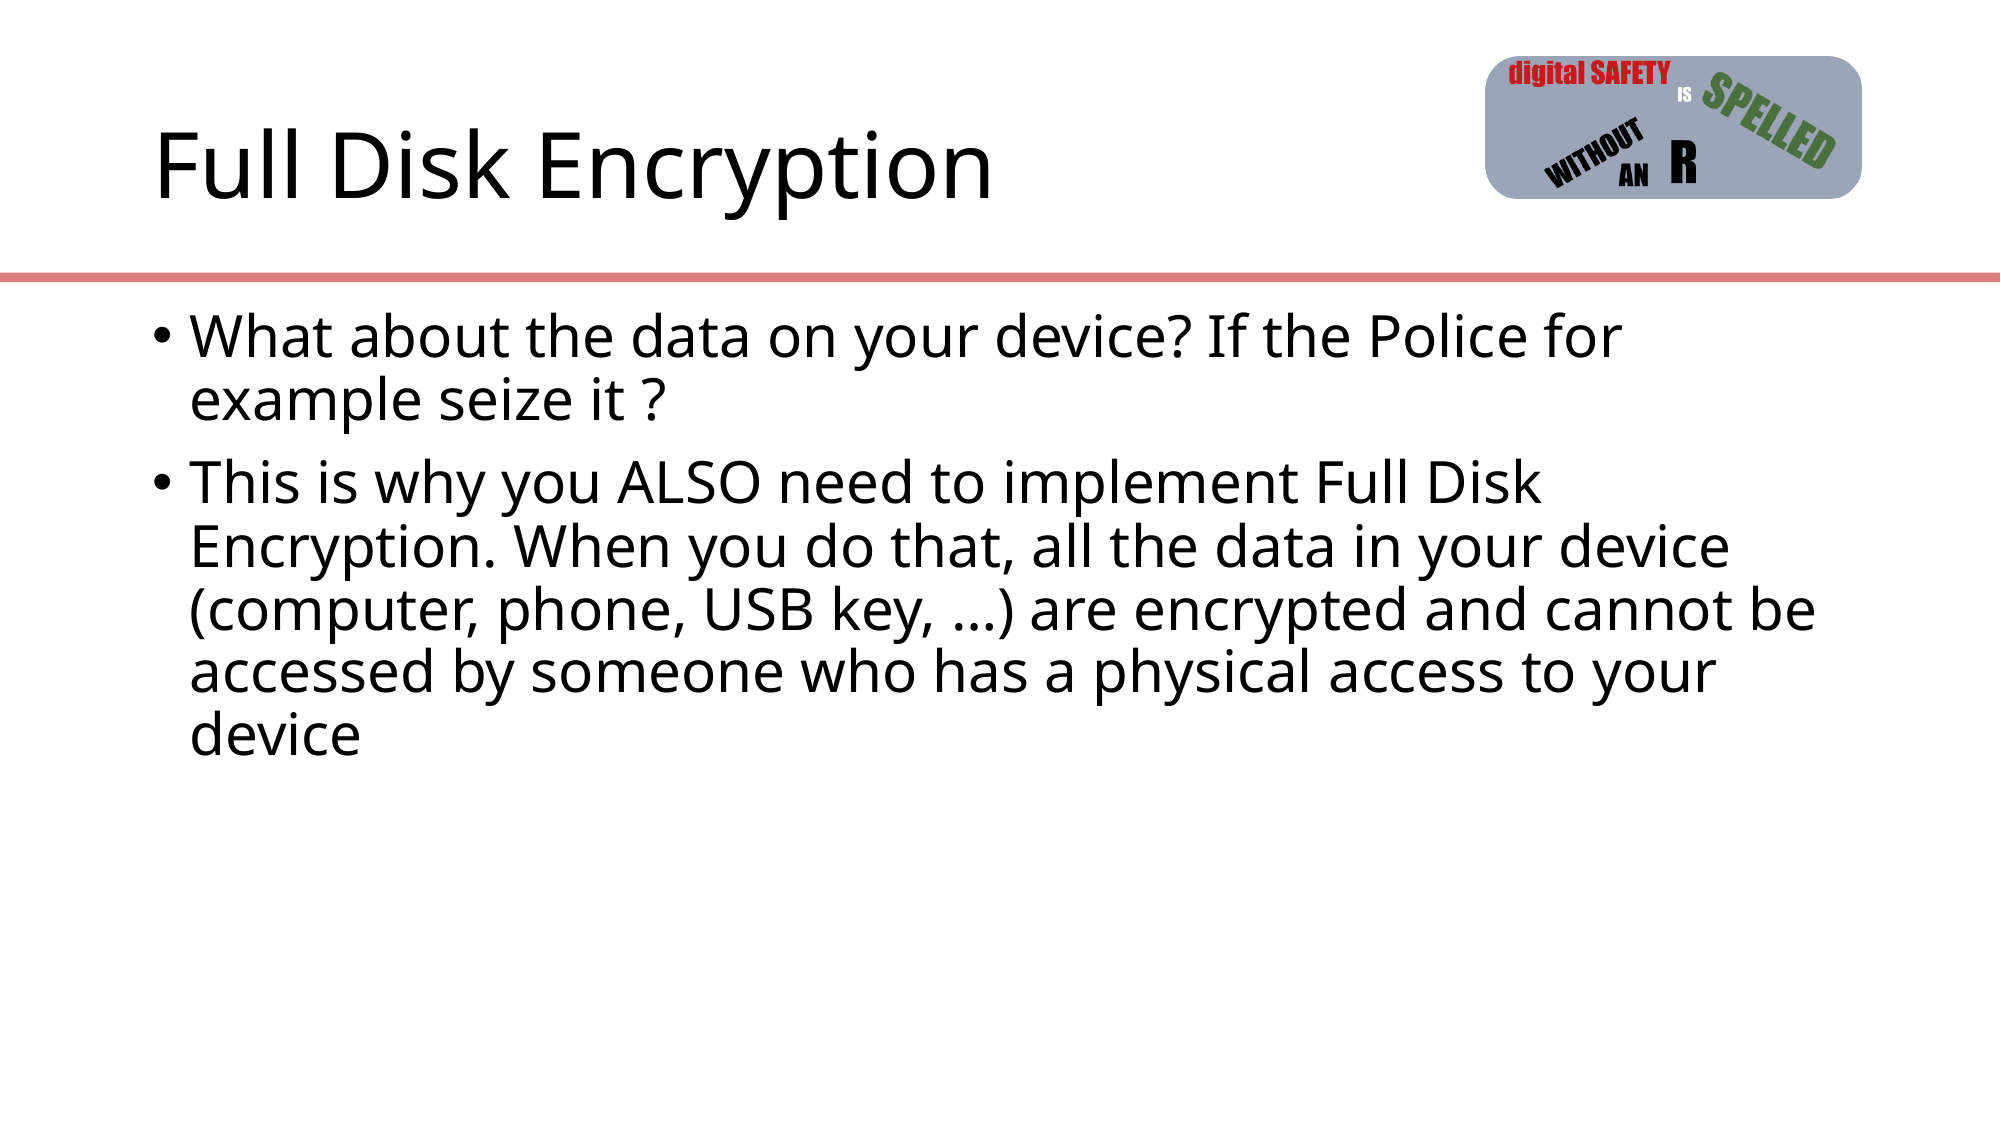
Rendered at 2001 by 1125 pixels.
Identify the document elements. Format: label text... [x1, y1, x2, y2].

list What about the data on your device? If the Police for example seize it ? This is why you ALSO need to implement Full Disk Encryption. When you do that, all the data in your device (computer, phone, USB key, …) are encrypted and cannot be accessed by someone who has a physical access to your device [137, 299, 1863, 1014]
title Full Disk Encryption [137, 59, 1863, 278]
